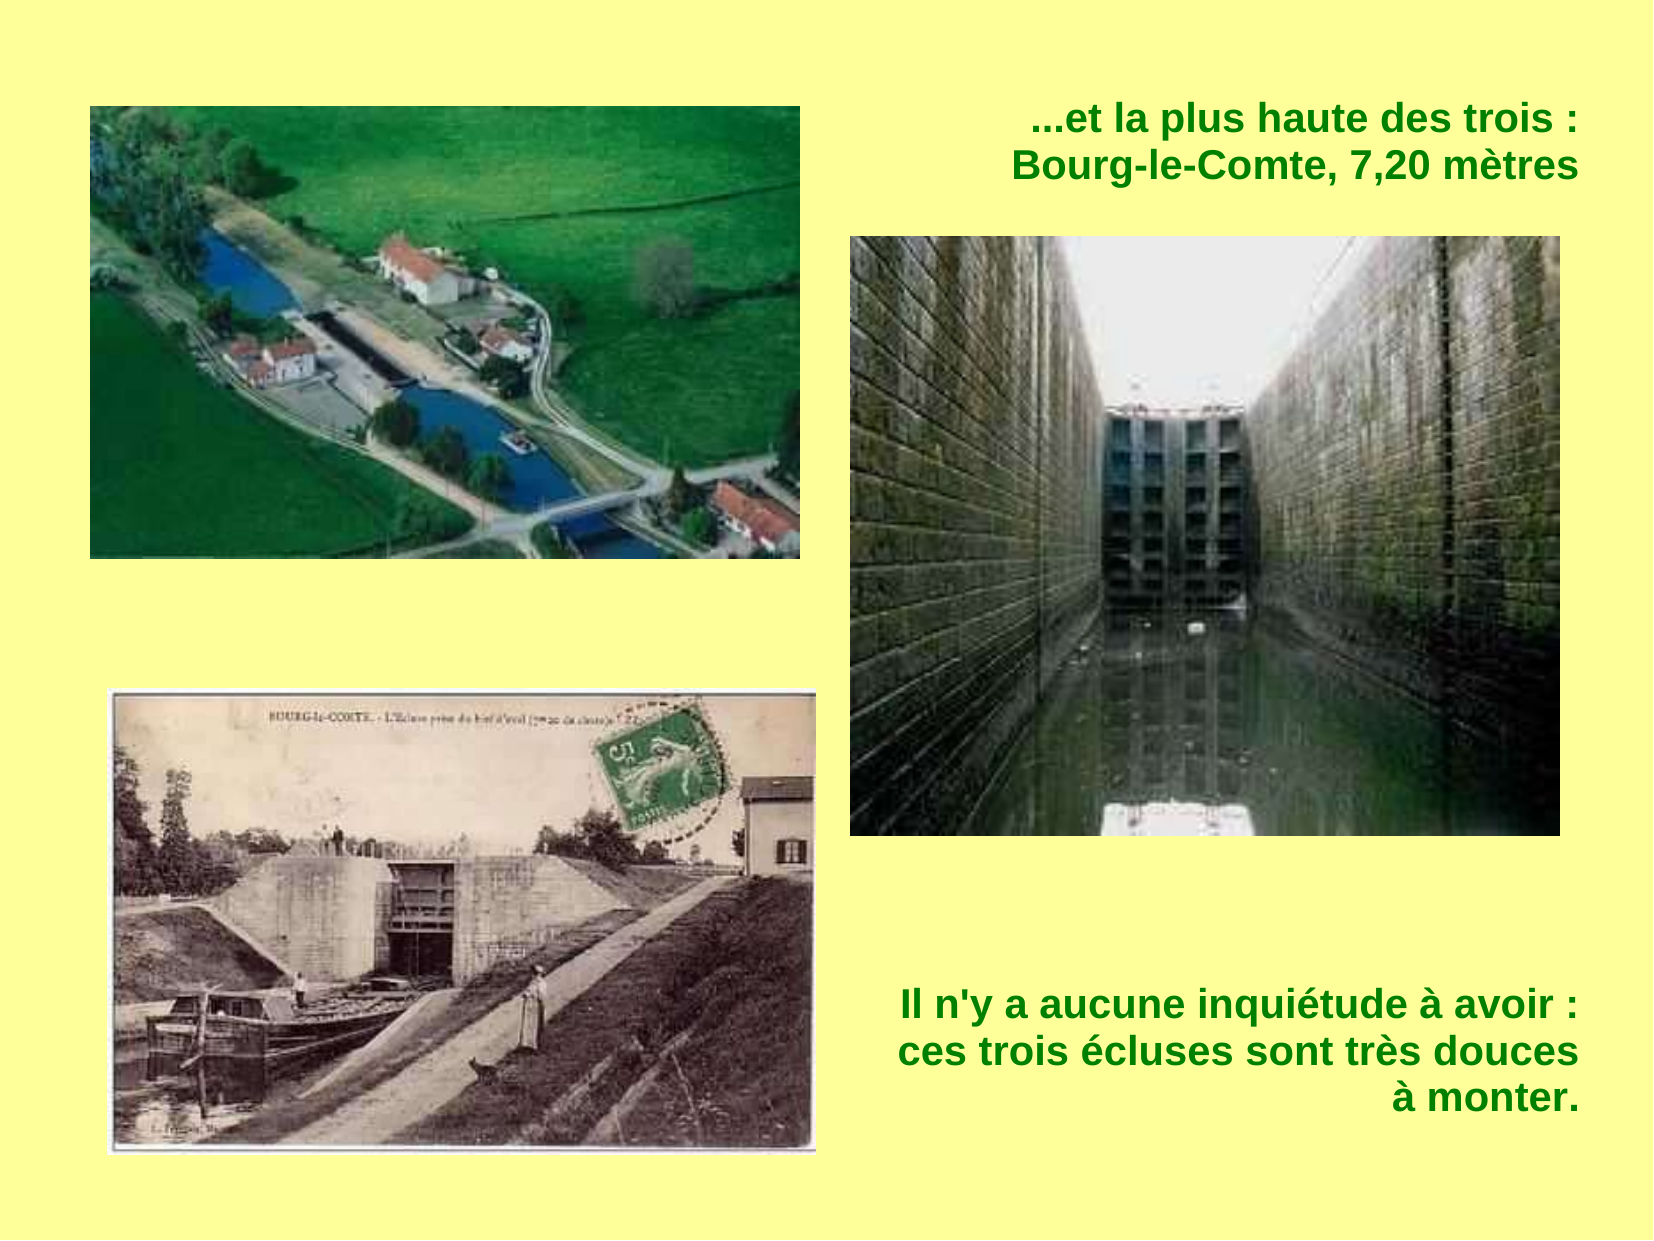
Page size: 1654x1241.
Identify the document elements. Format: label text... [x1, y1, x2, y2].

picture [90, 106, 800, 559]
text_box ...et la plus haute des trois : Bourg-le-Comte, 7,20 mètres [915, 88, 1595, 197]
text_box Il n'y a aucune inquiétude à avoir : ces trois écluses sont très douces à monter. [856, 974, 1595, 1129]
picture [107, 688, 816, 1155]
picture [850, 236, 1560, 836]
